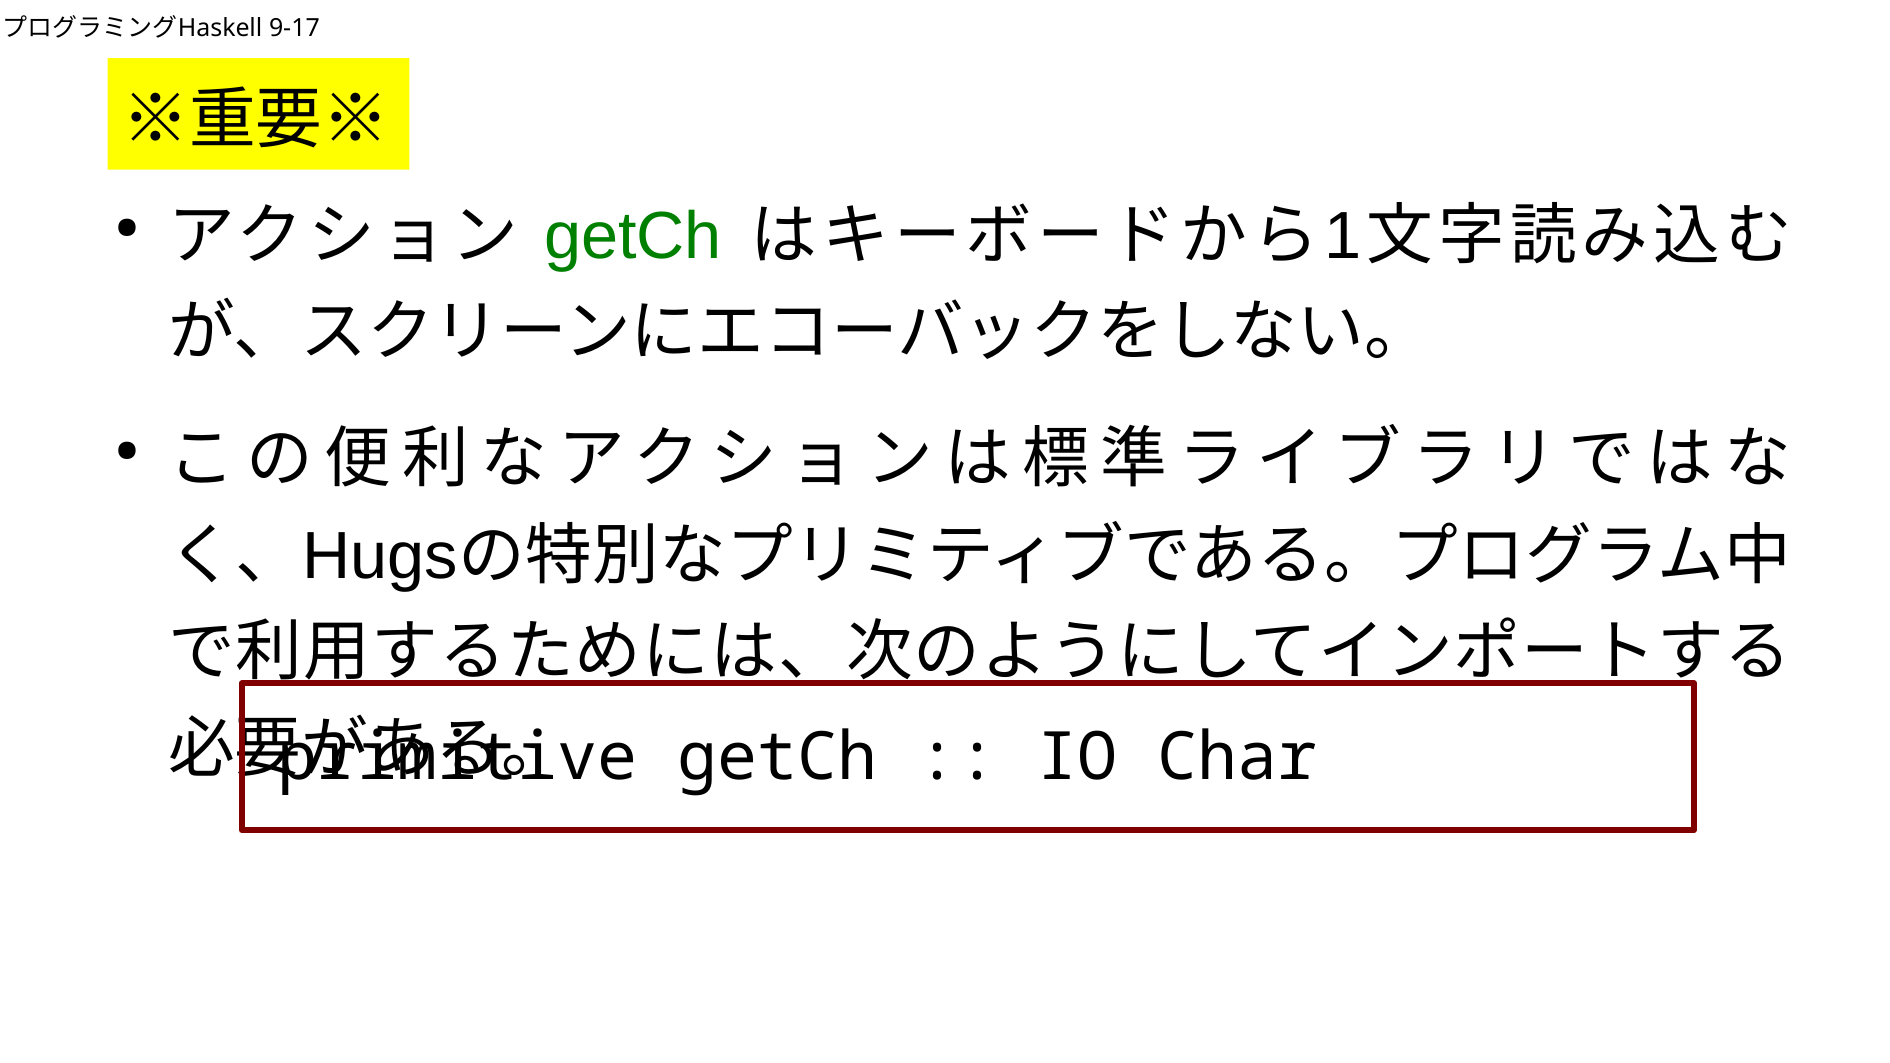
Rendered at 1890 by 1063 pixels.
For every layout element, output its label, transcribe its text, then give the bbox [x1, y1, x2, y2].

text_box primitive getCh :: IO Char [241, 683, 1694, 831]
list アクション getCh はキーボードから1文字読み込むが、スクリーンにエコーバックをしない。 この便利なアクションは標準ライブラリではなく、Hugsの特別なプリミティブである。プログラム中で利用するためには、次のようにしてインポートする必要がある。 [94, 177, 1796, 564]
text_box ※重要※ [107, 58, 410, 140]
